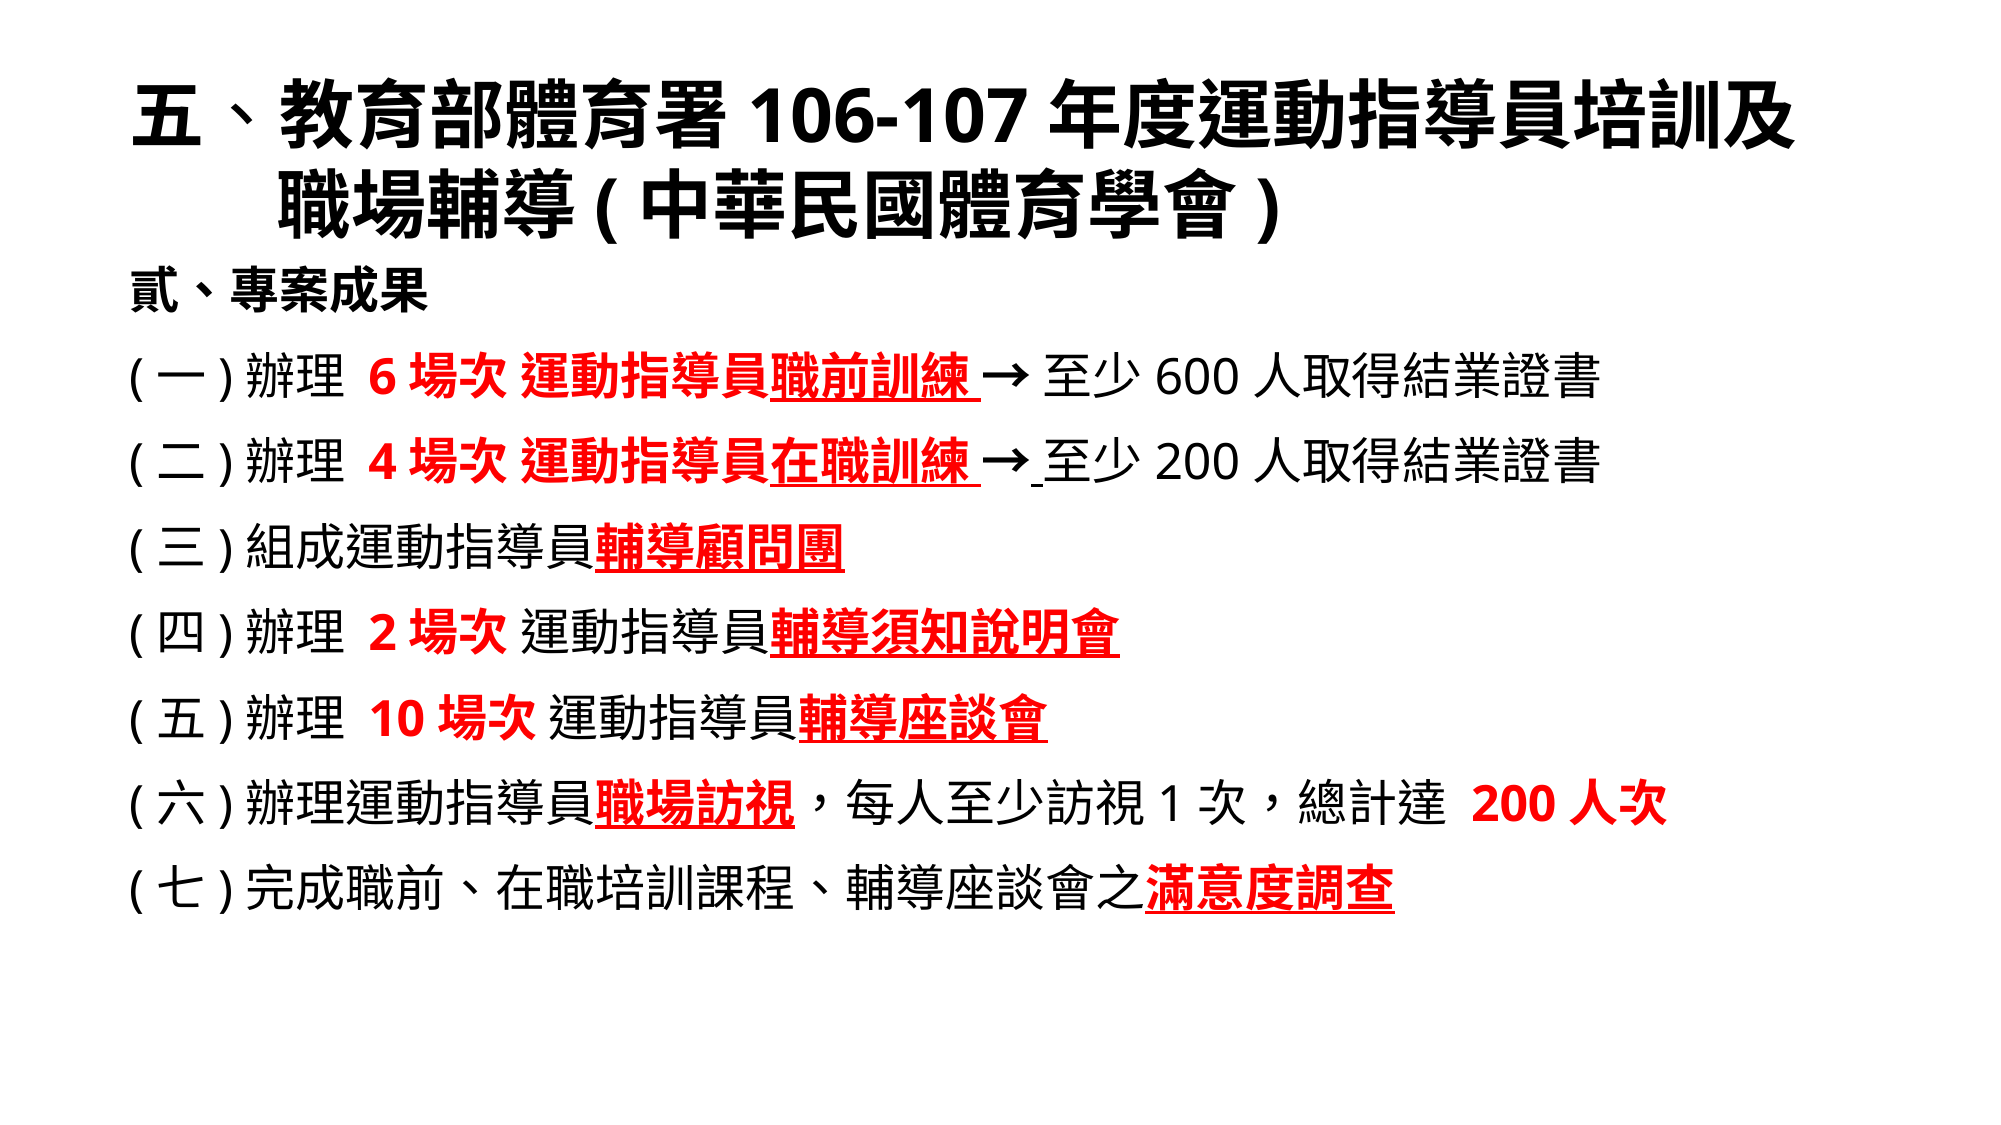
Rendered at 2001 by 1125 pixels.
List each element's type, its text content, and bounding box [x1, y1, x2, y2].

title 五、教育部體育署106-107年度運動指導員培訓及職場輔導(中華民國體育學會) [114, 59, 1886, 238]
list 貳、專案成果 (一)辦理 6場次 運動指導員職前訓練 → 至少600人取得結業證書 (二)辦理 4場次 運動指導員在職訓練 → 至少200人取得結業證書 (三)組成運動指導員輔導顧問團 (四)辦理 2場次 運動指導員輔導須知說明會 (五)辦理 10場次 運動指導員輔導座談會 (六)辦理運動指導員職場訪視，每人至少訪視1次，總計達 200人次 (七)完成職前、在職培訓課程、輔導座談會之滿意度調查 [114, 238, 1886, 1095]
